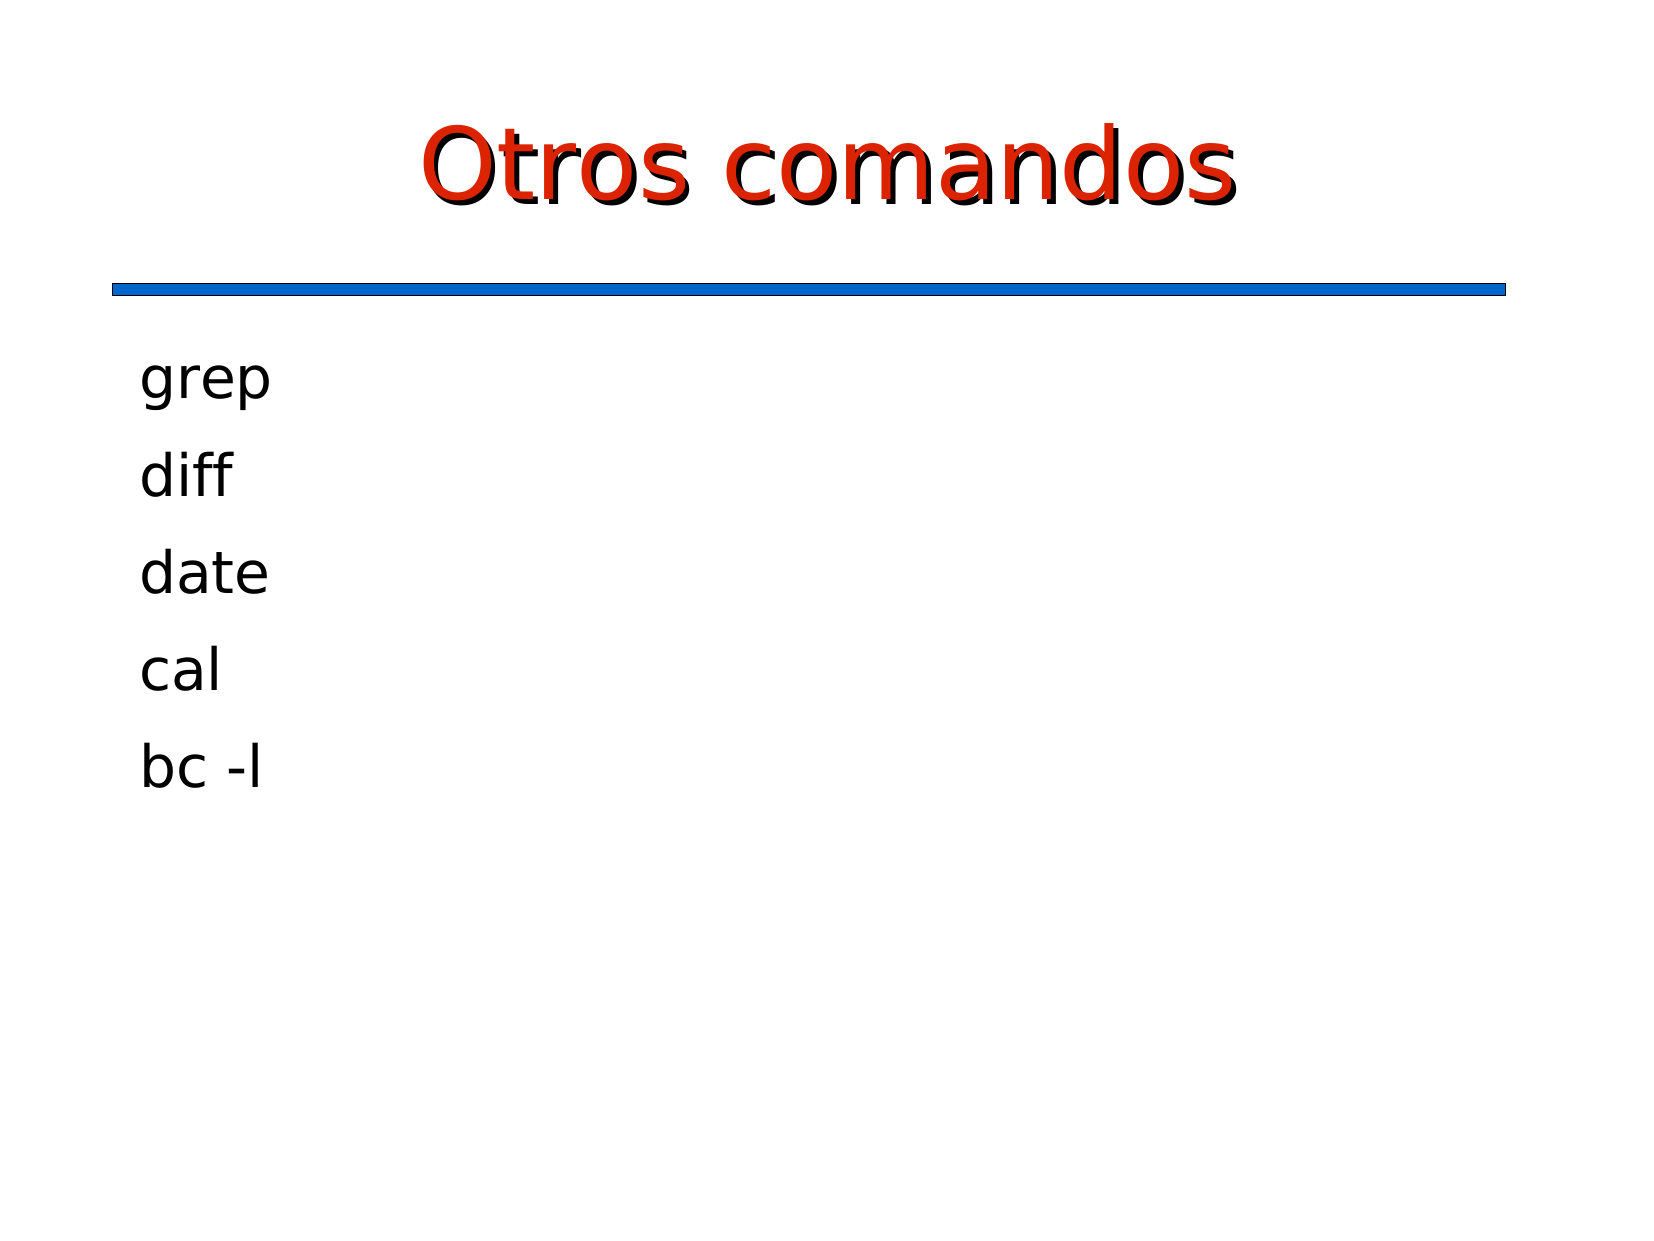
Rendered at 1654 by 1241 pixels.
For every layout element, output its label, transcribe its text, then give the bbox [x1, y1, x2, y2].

title Otros comandos [121, 61, 1534, 269]
list grep diff date cal bc -l [121, 344, 1534, 1127]
